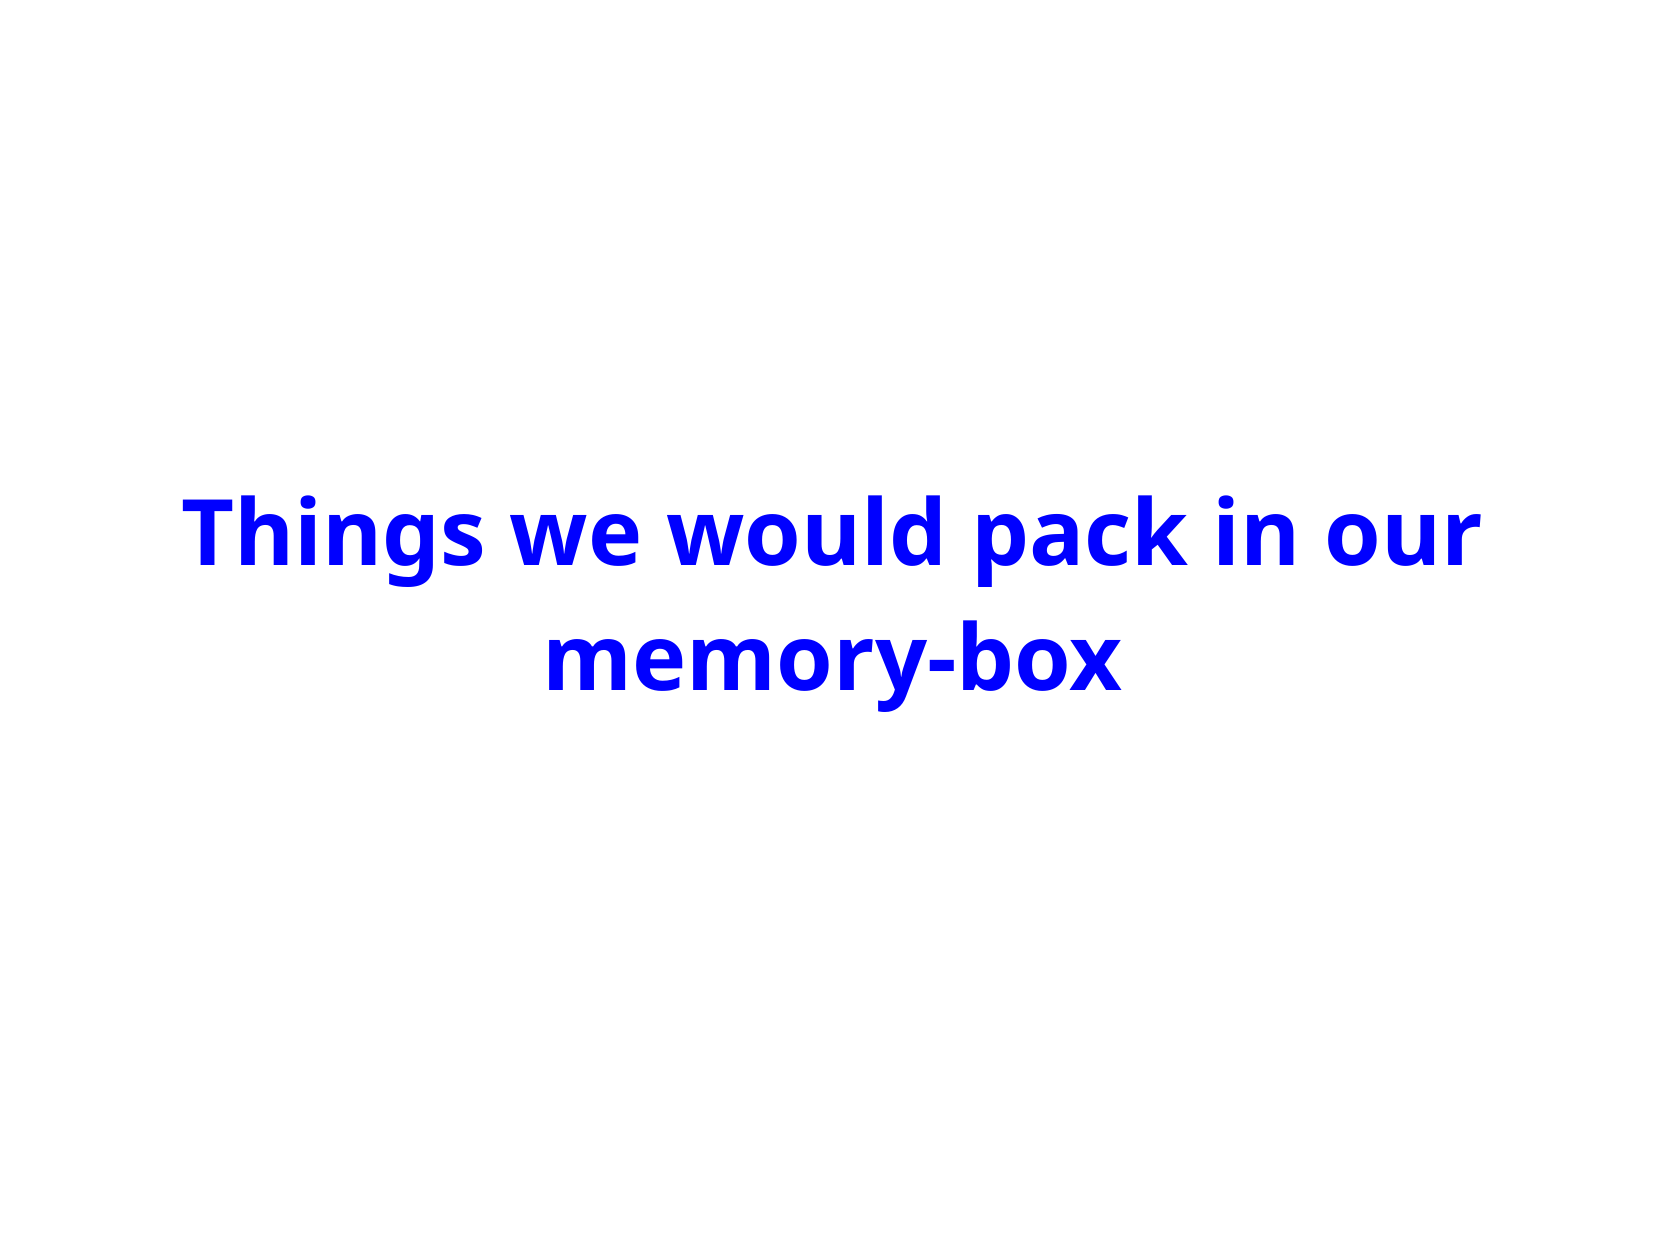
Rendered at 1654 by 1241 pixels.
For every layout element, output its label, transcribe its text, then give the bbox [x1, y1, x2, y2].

subtitle Things we would pack in our memory-box [88, 62, 1577, 1123]
